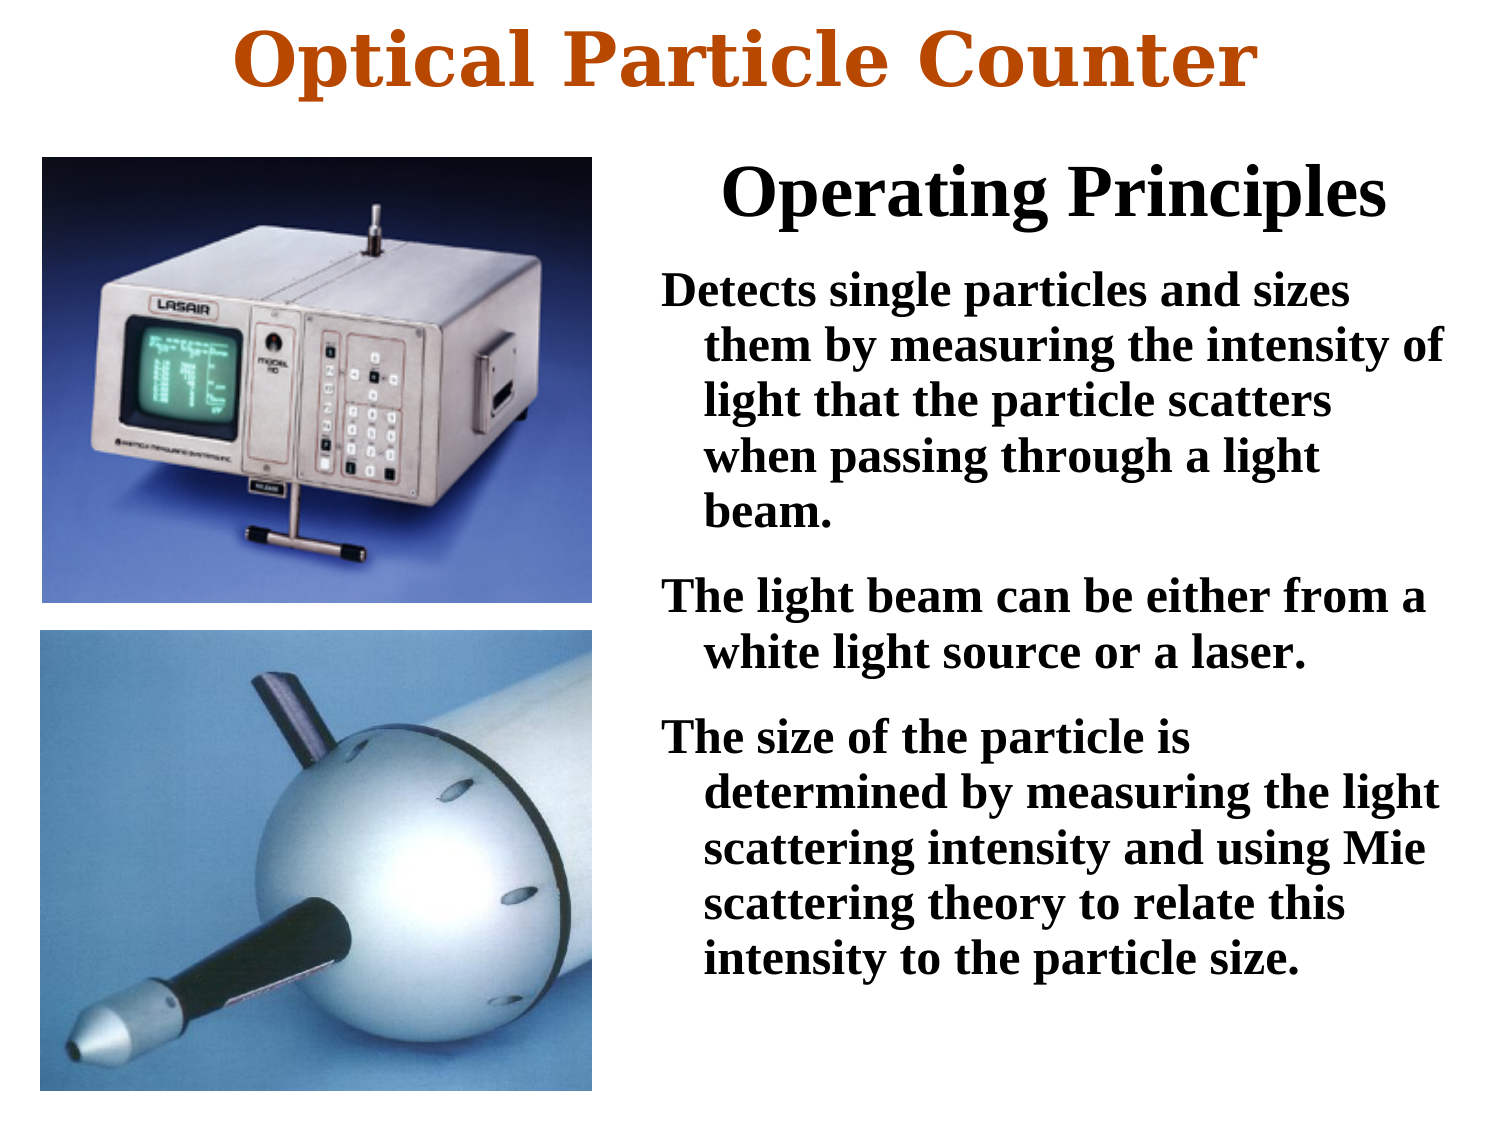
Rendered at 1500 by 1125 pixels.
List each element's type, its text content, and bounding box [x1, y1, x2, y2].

text_box Operating Principles Detects single particles and sizes them by measuring the intensity of light that the particle scatters when passing through a light beam. The light beam can be either from a white light source or a laser. The size of the particle is determined by measuring the light scattering intensity and using Mie scattering theory to relate this intensity to the particle size. [660, 154, 1448, 986]
title Optical Particle Counter [46, 13, 1445, 110]
picture [40, 630, 592, 1091]
picture [42, 157, 592, 603]
